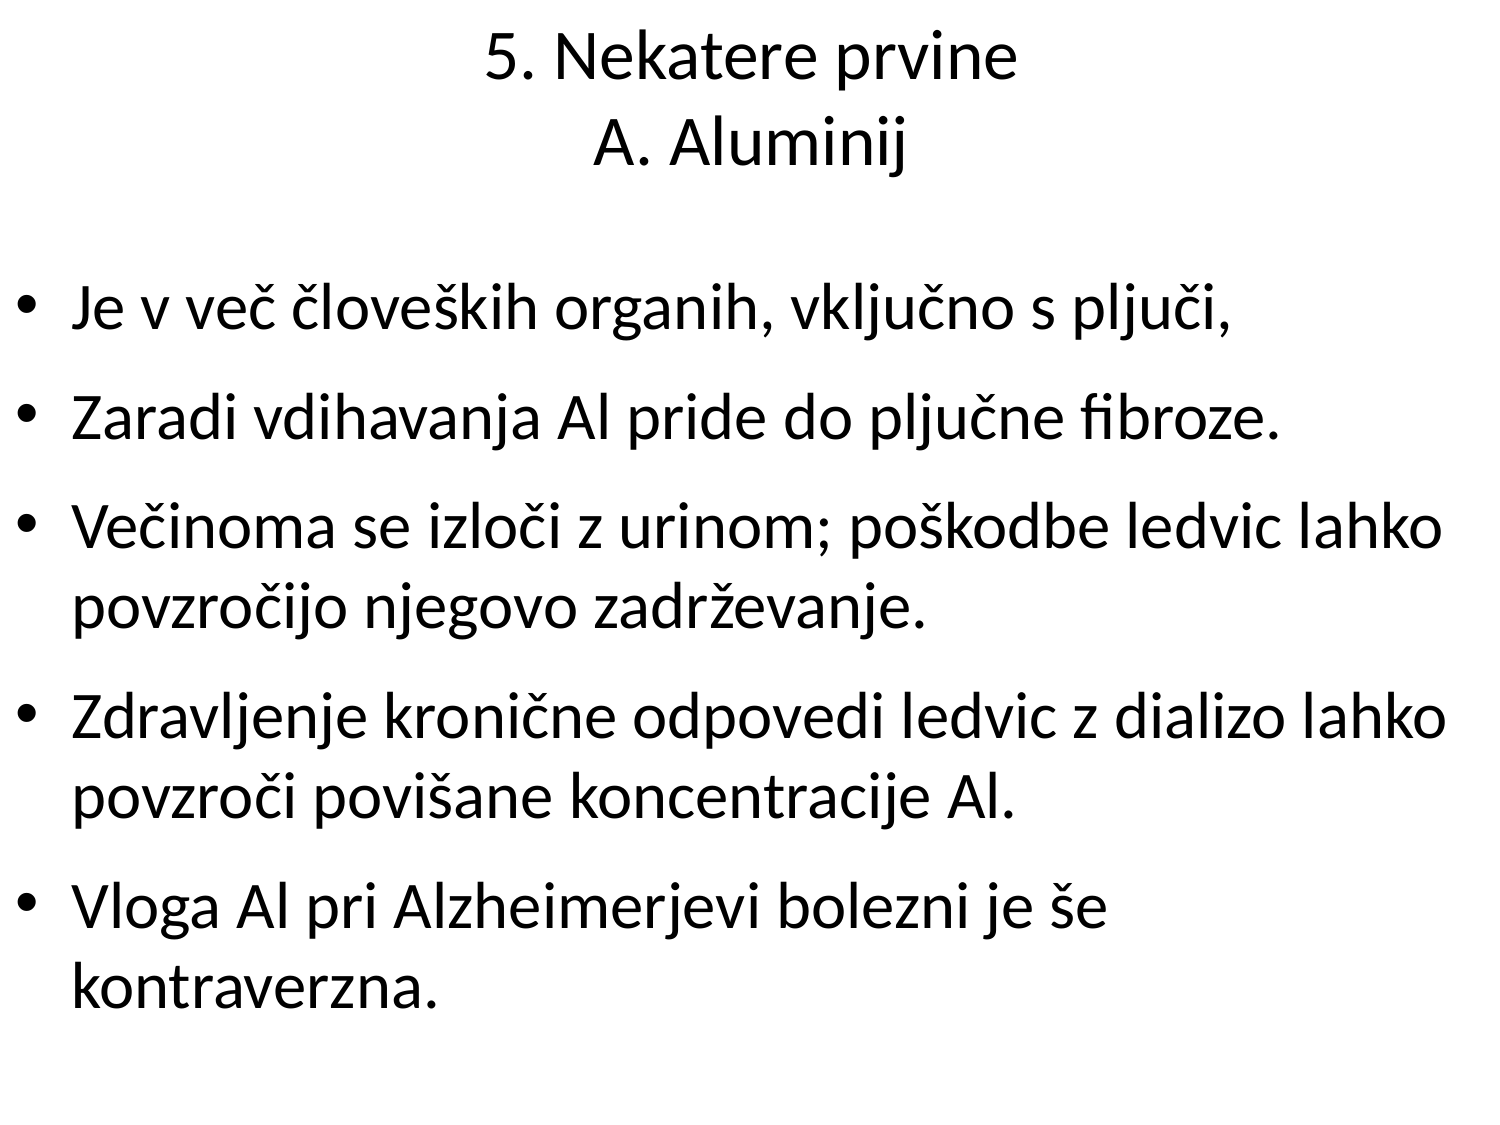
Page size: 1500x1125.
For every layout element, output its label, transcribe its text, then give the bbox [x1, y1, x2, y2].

title 5. Nekatere prvine A. Aluminij [76, 0, 1427, 188]
list Je v več človeških organih, vključno s pljuči, Zaradi vdihavanja Al pride do pljučne fibroze. Večinoma se izloči z urinom; poškodbe ledvic lahko povzročijo njegovo zadrževanje. Zdravljenje kronične odpovedi ledvic z dializo lahko povzroči povišane koncentracije Al. Vloga Al pri Alzheimerjevi bolezni je še kontraverzna. [0, 255, 1500, 1125]
